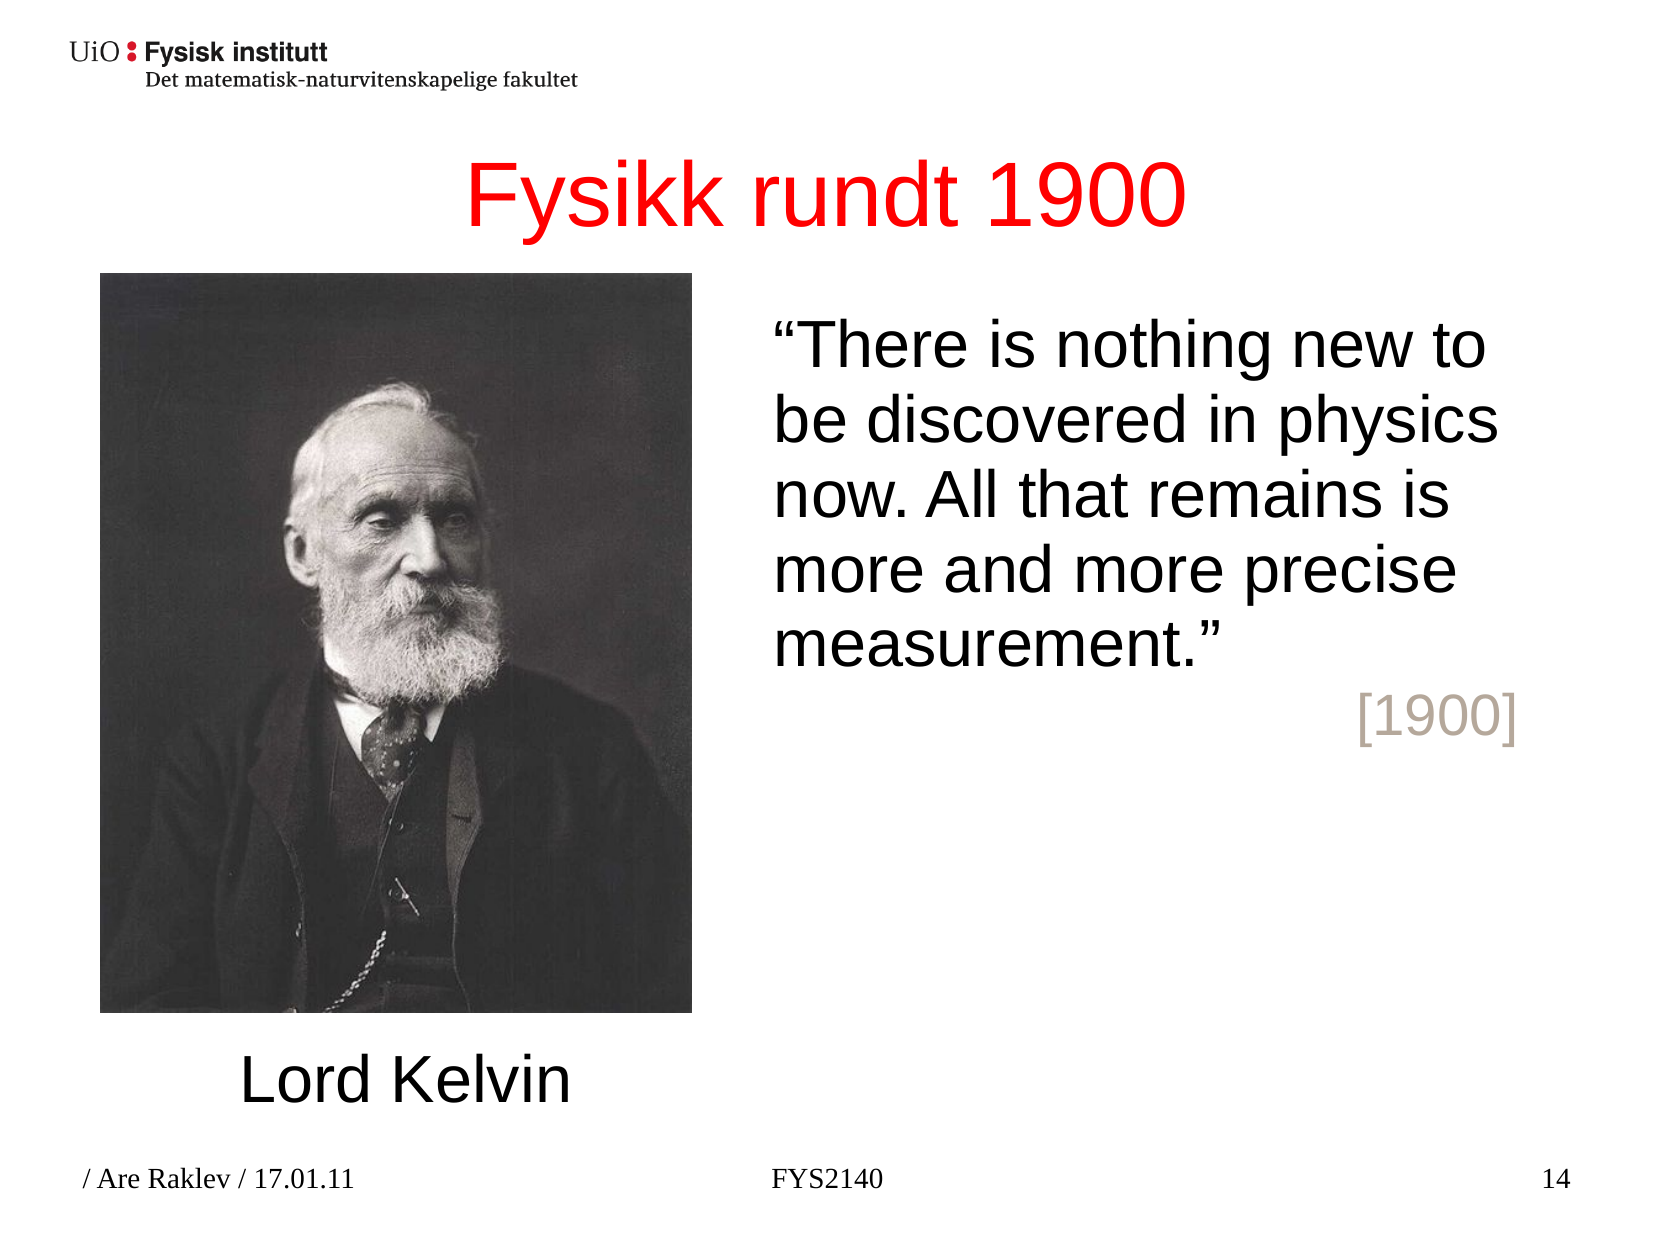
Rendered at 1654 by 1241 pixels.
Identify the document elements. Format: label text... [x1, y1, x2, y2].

text_box Lord Kelvin [224, 1034, 588, 1124]
picture [100, 273, 692, 1013]
title Fysikk rundt 1900 [82, 90, 1571, 298]
text_box [1900] [1341, 675, 1534, 755]
text_box “There is nothing new to be discovered in physics now. All that remains is more and more precise measurement.” [759, 300, 1576, 688]
picture [68, 37, 581, 93]
